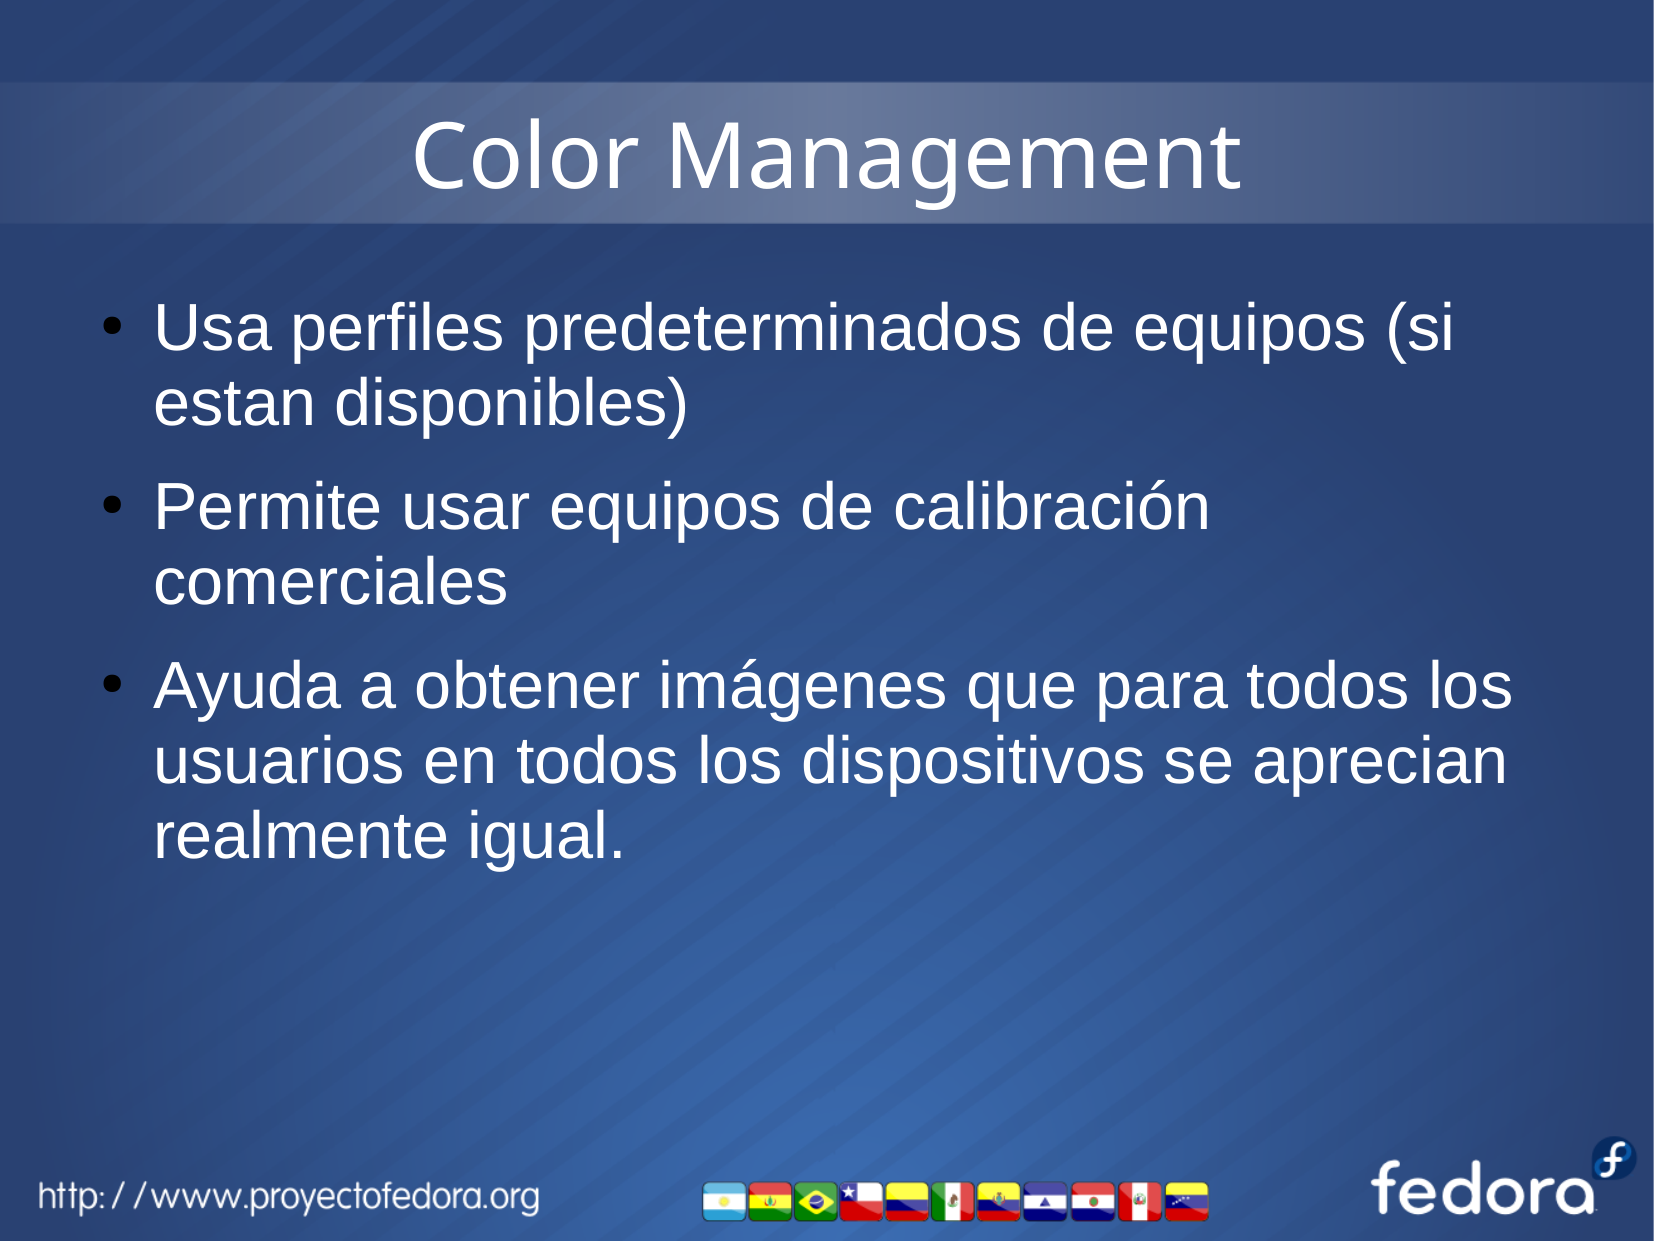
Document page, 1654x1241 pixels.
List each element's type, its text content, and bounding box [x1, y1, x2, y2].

list Usa perfiles predeterminados de equipos (si estan disponibles) Permite usar equipos de calibración comerciales Ayuda a obtener imágenes que para todos los usuarios en todos los dispositivos se aprecian realmente igual. [82, 290, 1571, 1094]
title Color Management [82, 56, 1571, 250]
picture [0, 0, 1654, 1241]
